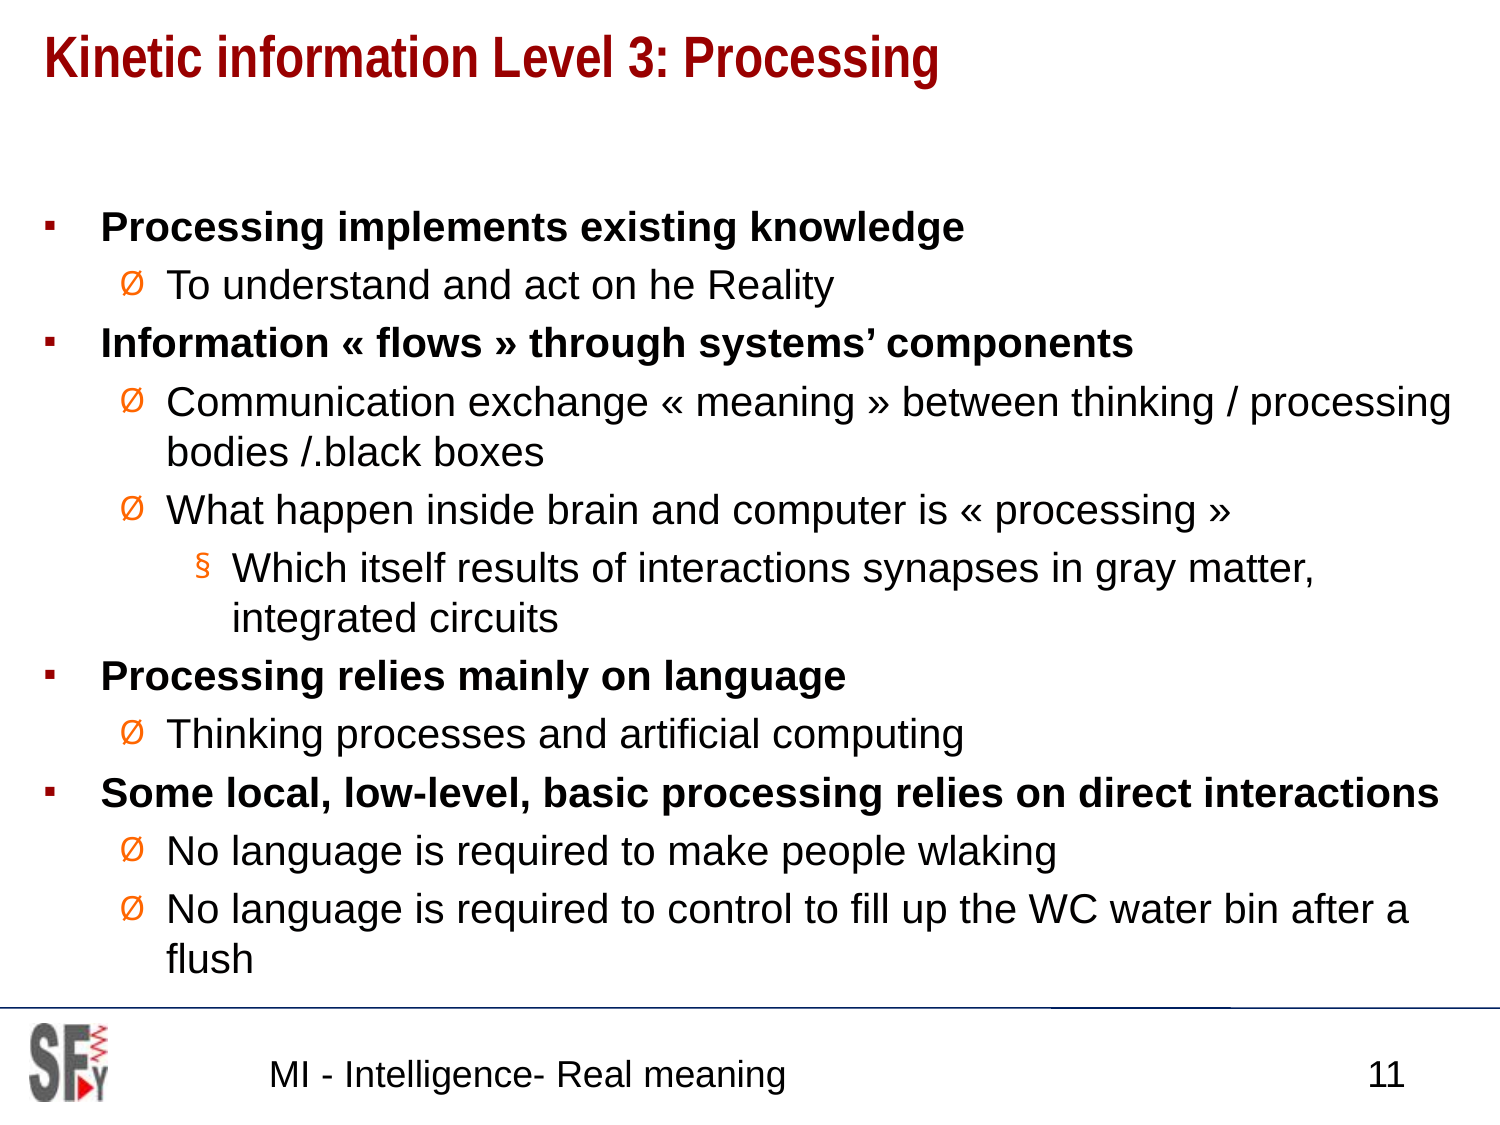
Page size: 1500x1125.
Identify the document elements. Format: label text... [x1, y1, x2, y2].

slide_number <numéro> [1352, 1034, 1490, 1103]
picture [29, 1023, 108, 1102]
title Kinetic information Level 3: Processing [29, 12, 1471, 138]
list Processing implements existing knowledge To understand and act on he Reality Information « flows » through systems’ components Communication exchange « meaning » between thinking / processing bodies /.black boxes What happen inside brain and computer is « processing » Which itself results of interactions synapses in gray matter, integrated circuits Processing relies mainly on language Thinking processes and artificial computing Some local, low-level, basic processing relies on direct interactions No language is required to make people wlaking No language is required to control to fill up the WC water bin after a flush [29, 184, 1471, 988]
footer MI - Intelligence- Real meaning [253, 1034, 1336, 1103]
